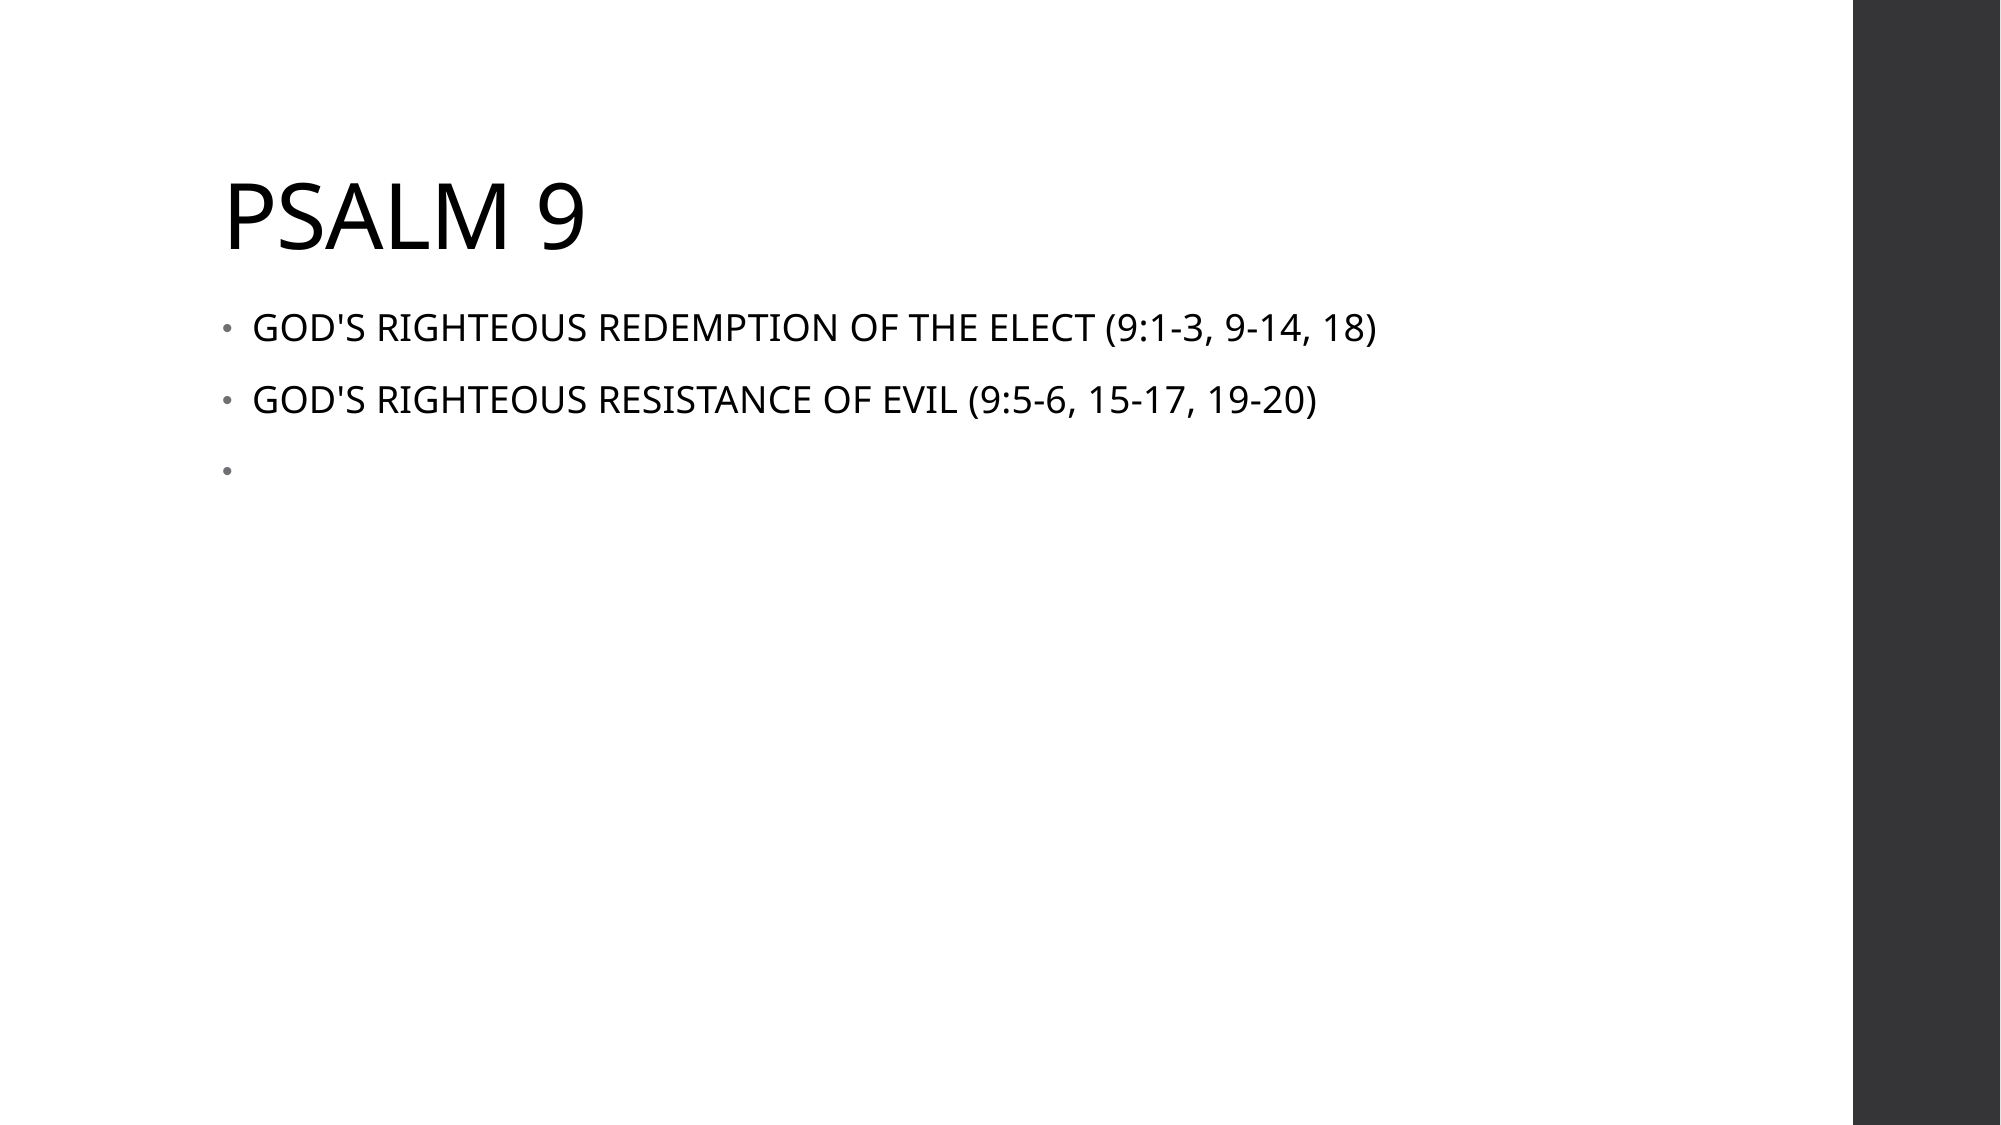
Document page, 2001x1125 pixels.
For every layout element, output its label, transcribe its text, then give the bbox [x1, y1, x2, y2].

list GOD'S RIGHTEOUS REDEMPTION OF THE ELECT (9:1-3, 9-14, 18) GOD'S RIGHTEOUS RESISTANCE OF EVIL (9:5-6, 15-17, 19-20) [206, 299, 1617, 1014]
title PSALM 9 [206, 60, 1797, 278]
